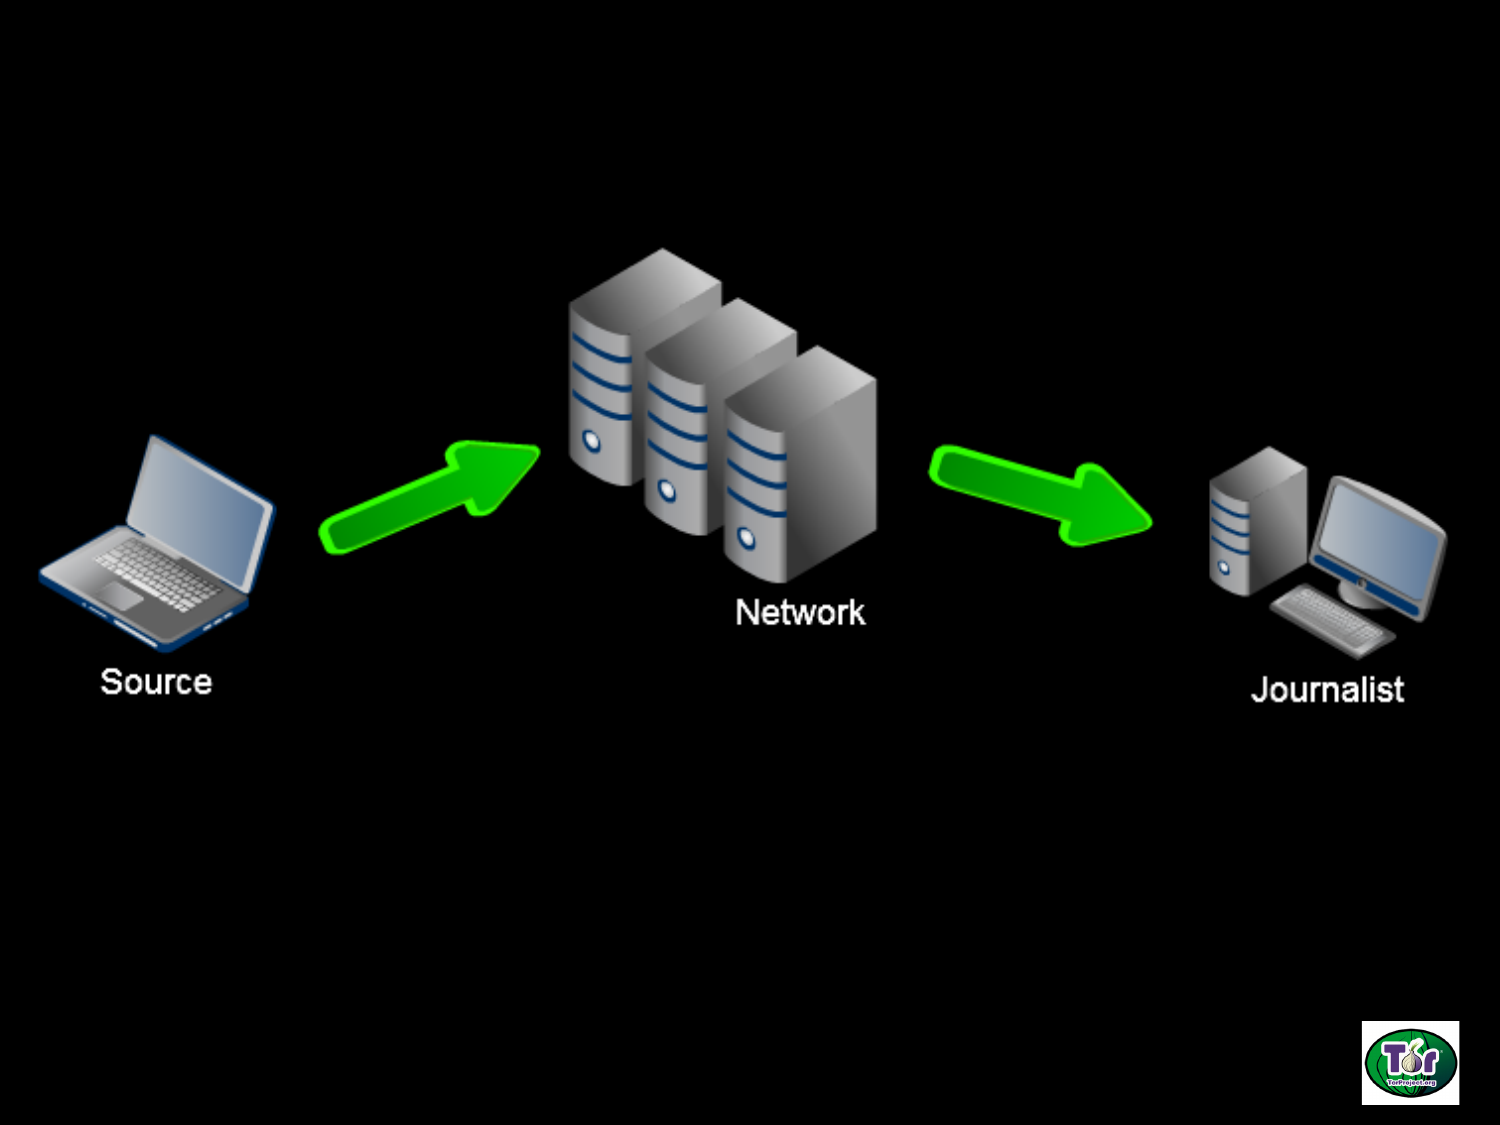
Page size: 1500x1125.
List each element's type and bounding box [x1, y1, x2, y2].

text_box [17, 183, 1484, 756]
picture [1361, 1021, 1460, 1105]
